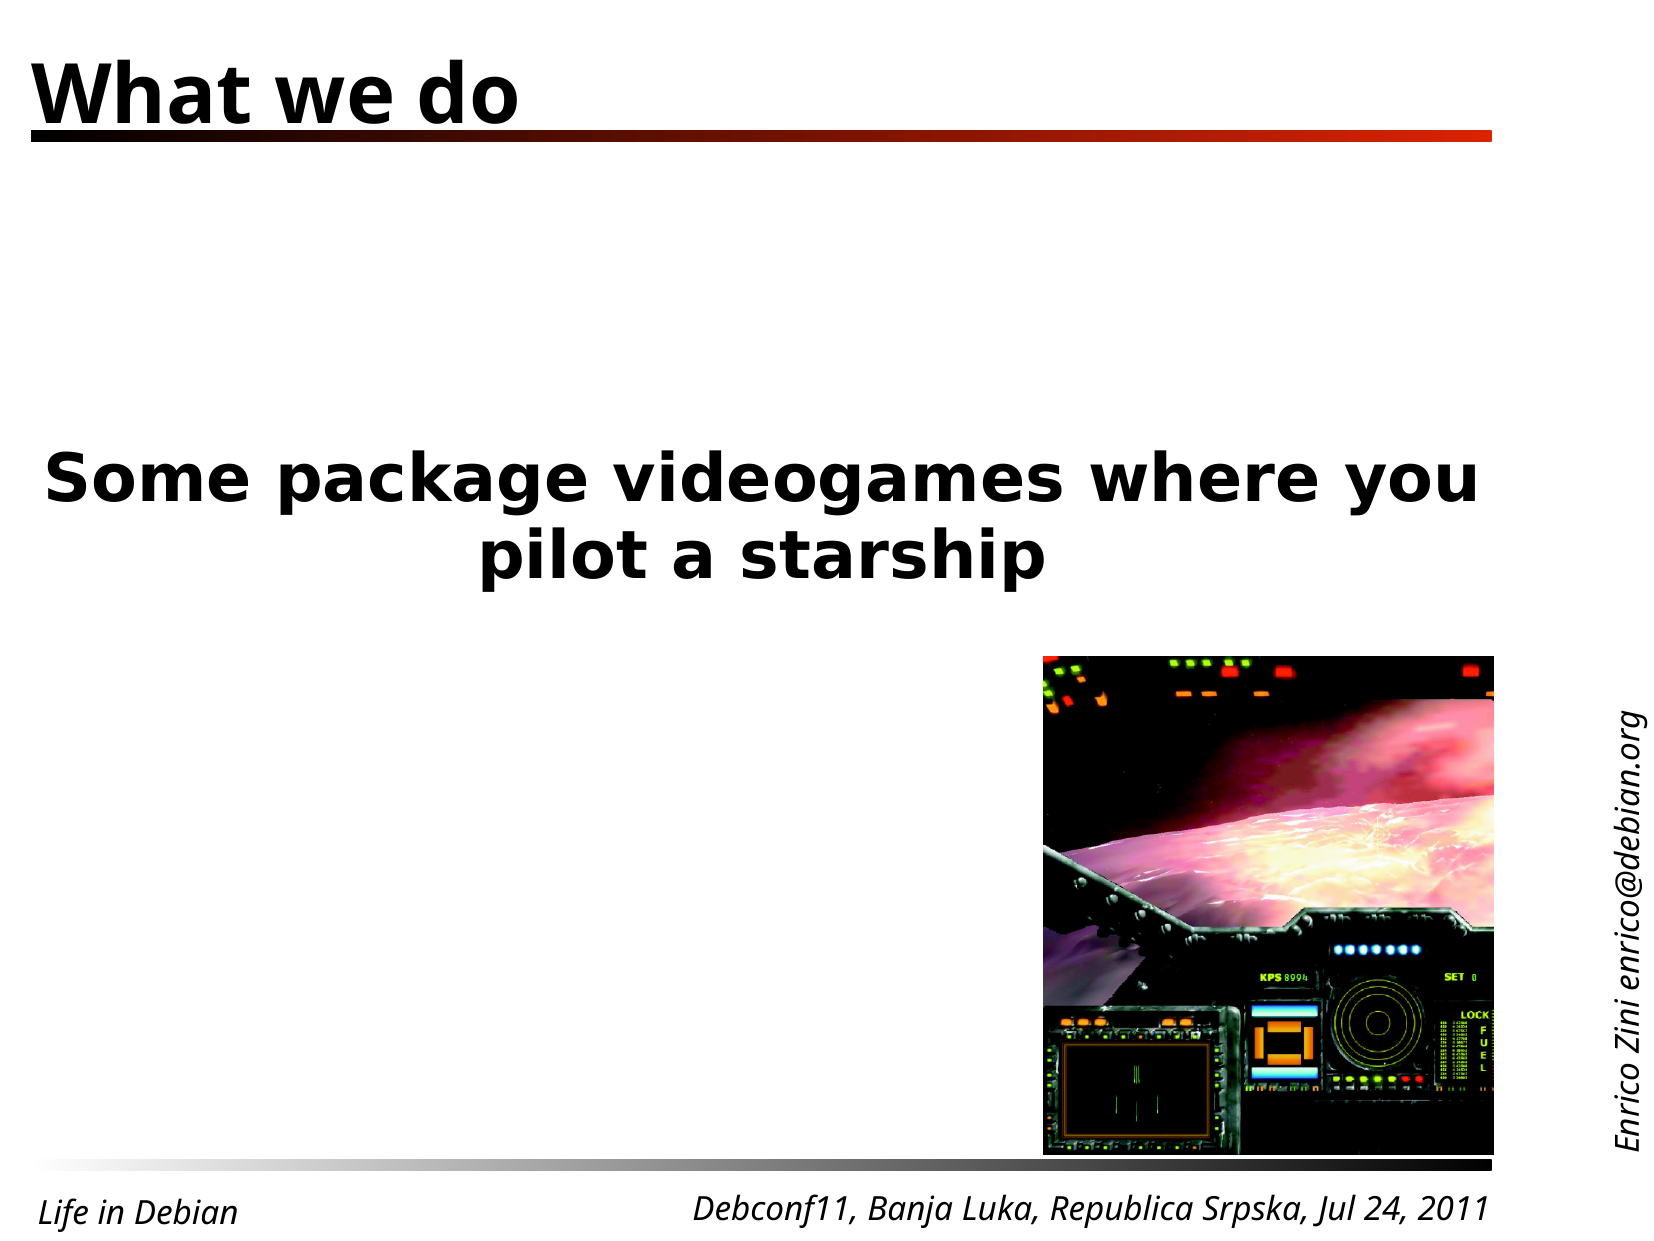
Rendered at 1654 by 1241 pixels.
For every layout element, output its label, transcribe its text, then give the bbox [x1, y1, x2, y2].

text_box What we do [31, 34, 1438, 168]
text_box Some package videogames where you pilot a starship [30, 439, 1495, 595]
picture [1043, 656, 1494, 1155]
